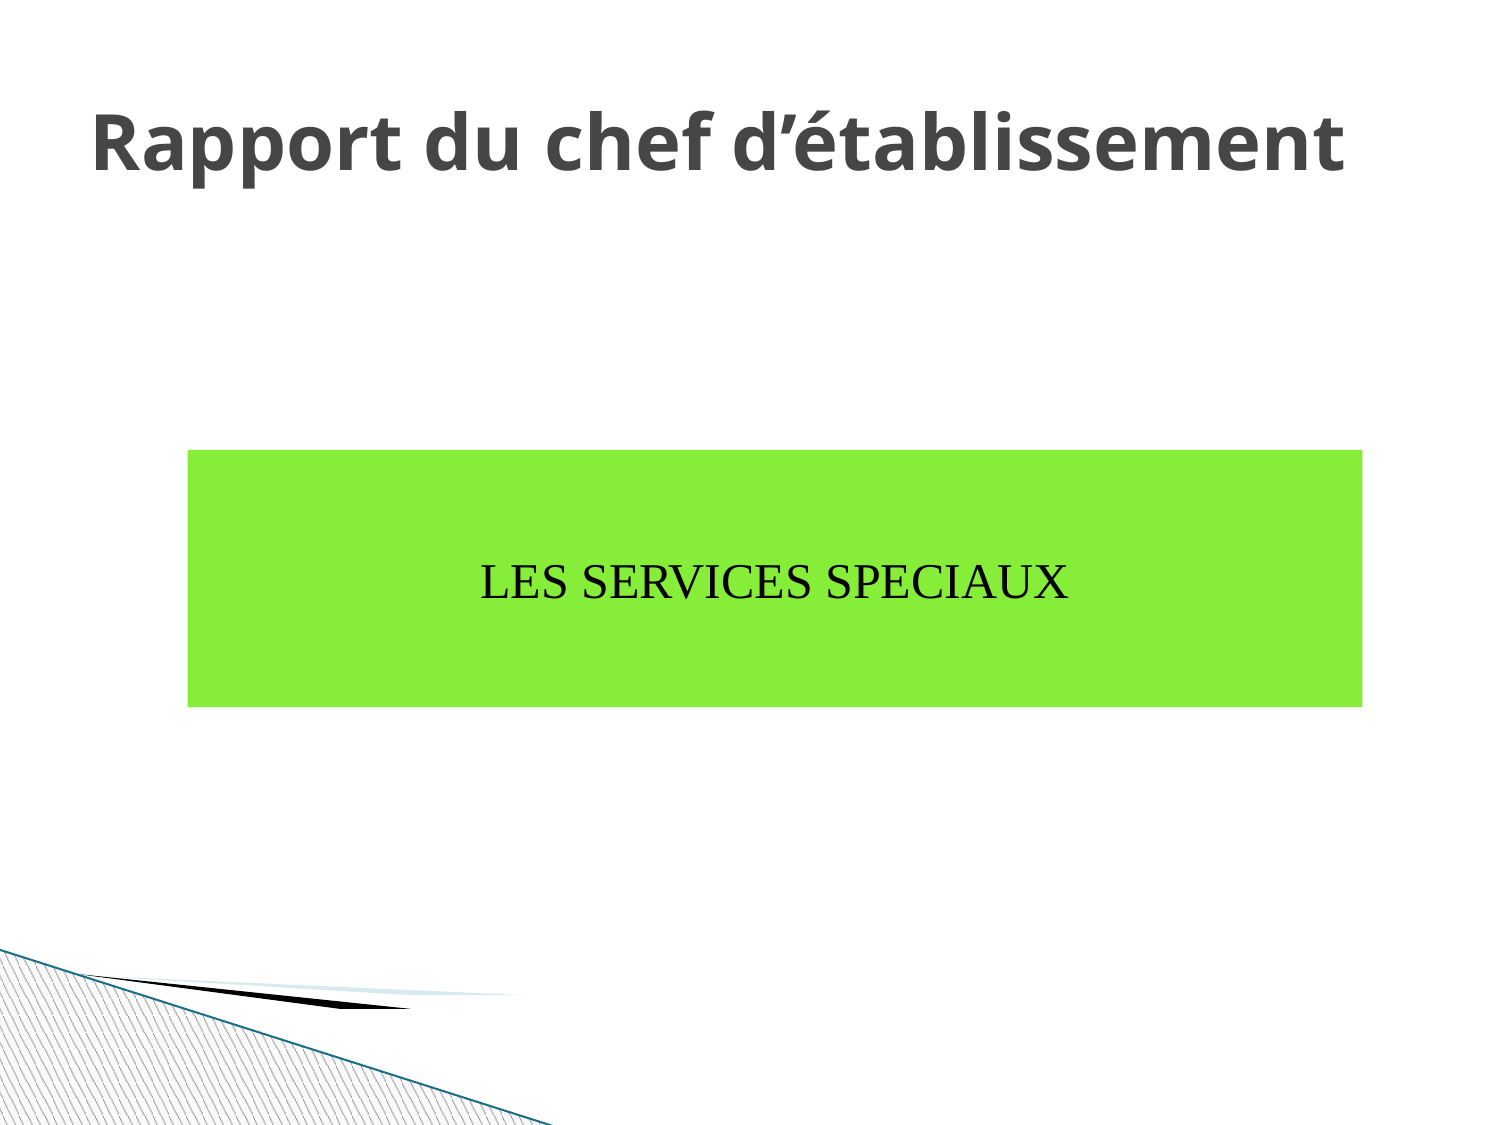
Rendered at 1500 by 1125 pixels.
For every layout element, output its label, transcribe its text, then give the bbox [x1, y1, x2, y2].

picture [0, 952, 543, 1125]
text_box LES SERVICES SPECIAUX [187, 449, 1363, 708]
title Rapport du chef d’établissement [75, 45, 1425, 233]
